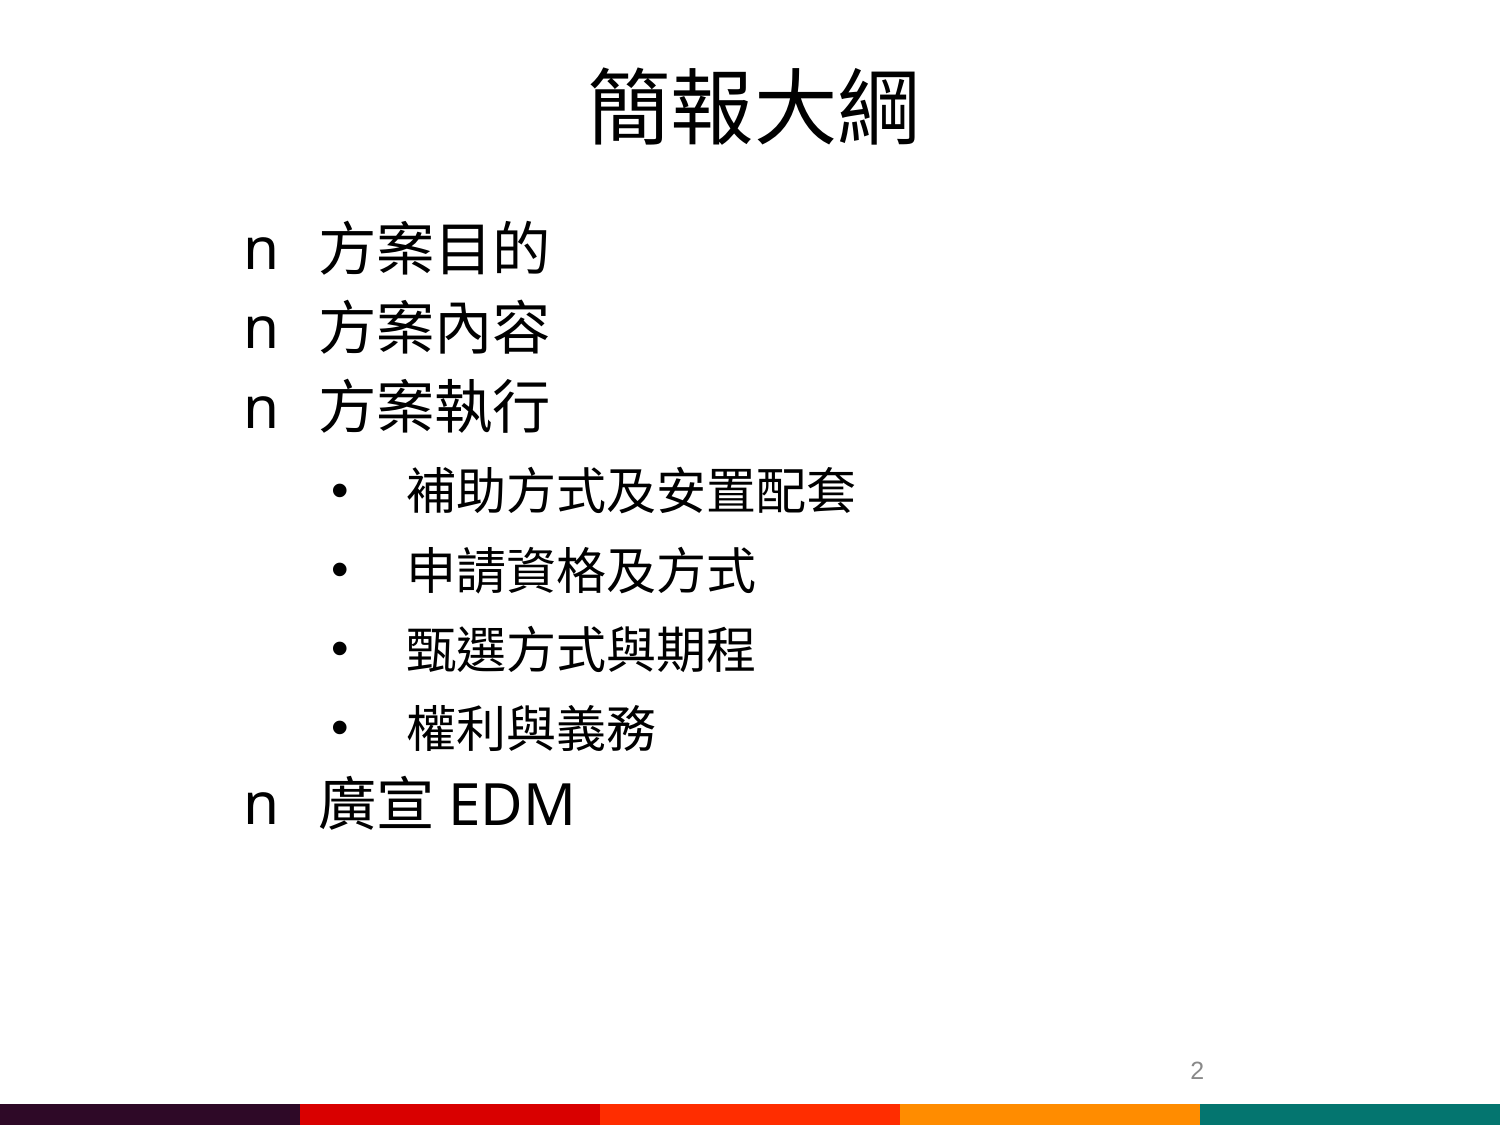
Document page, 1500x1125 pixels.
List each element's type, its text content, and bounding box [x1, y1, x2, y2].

text_box 方案目的 方案內容 方案執行 補助方式及安置配套 申請資格及方式 甄選方式與期程 權利與義務 廣宣EDM [53, 208, 1426, 976]
text_box 2 [1175, 1046, 1488, 1094]
text_box 簡報大綱 [573, 48, 936, 163]
